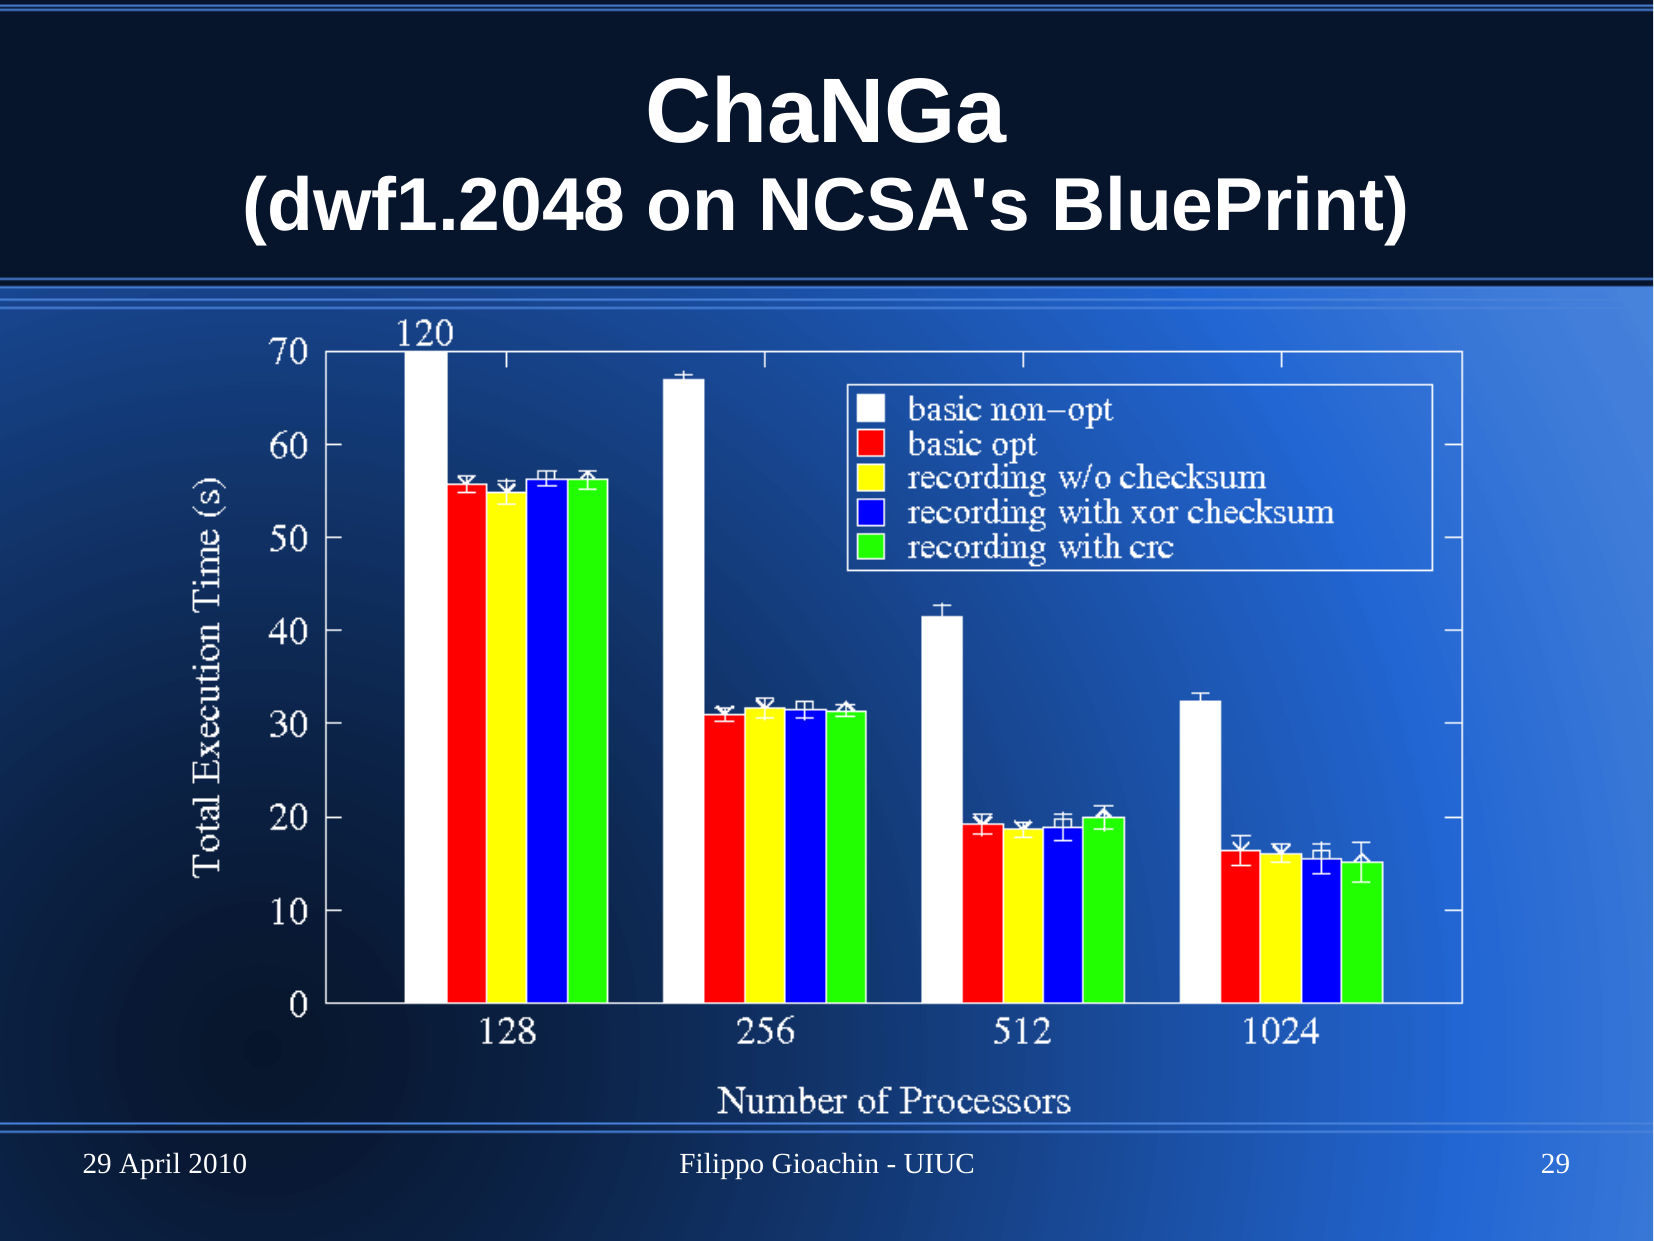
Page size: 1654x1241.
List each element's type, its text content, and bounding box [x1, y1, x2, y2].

picture [0, 0, 1654, 1241]
title ChaNGa (dwf1.2048 on NCSA's BluePrint) [82, 56, 1571, 250]
